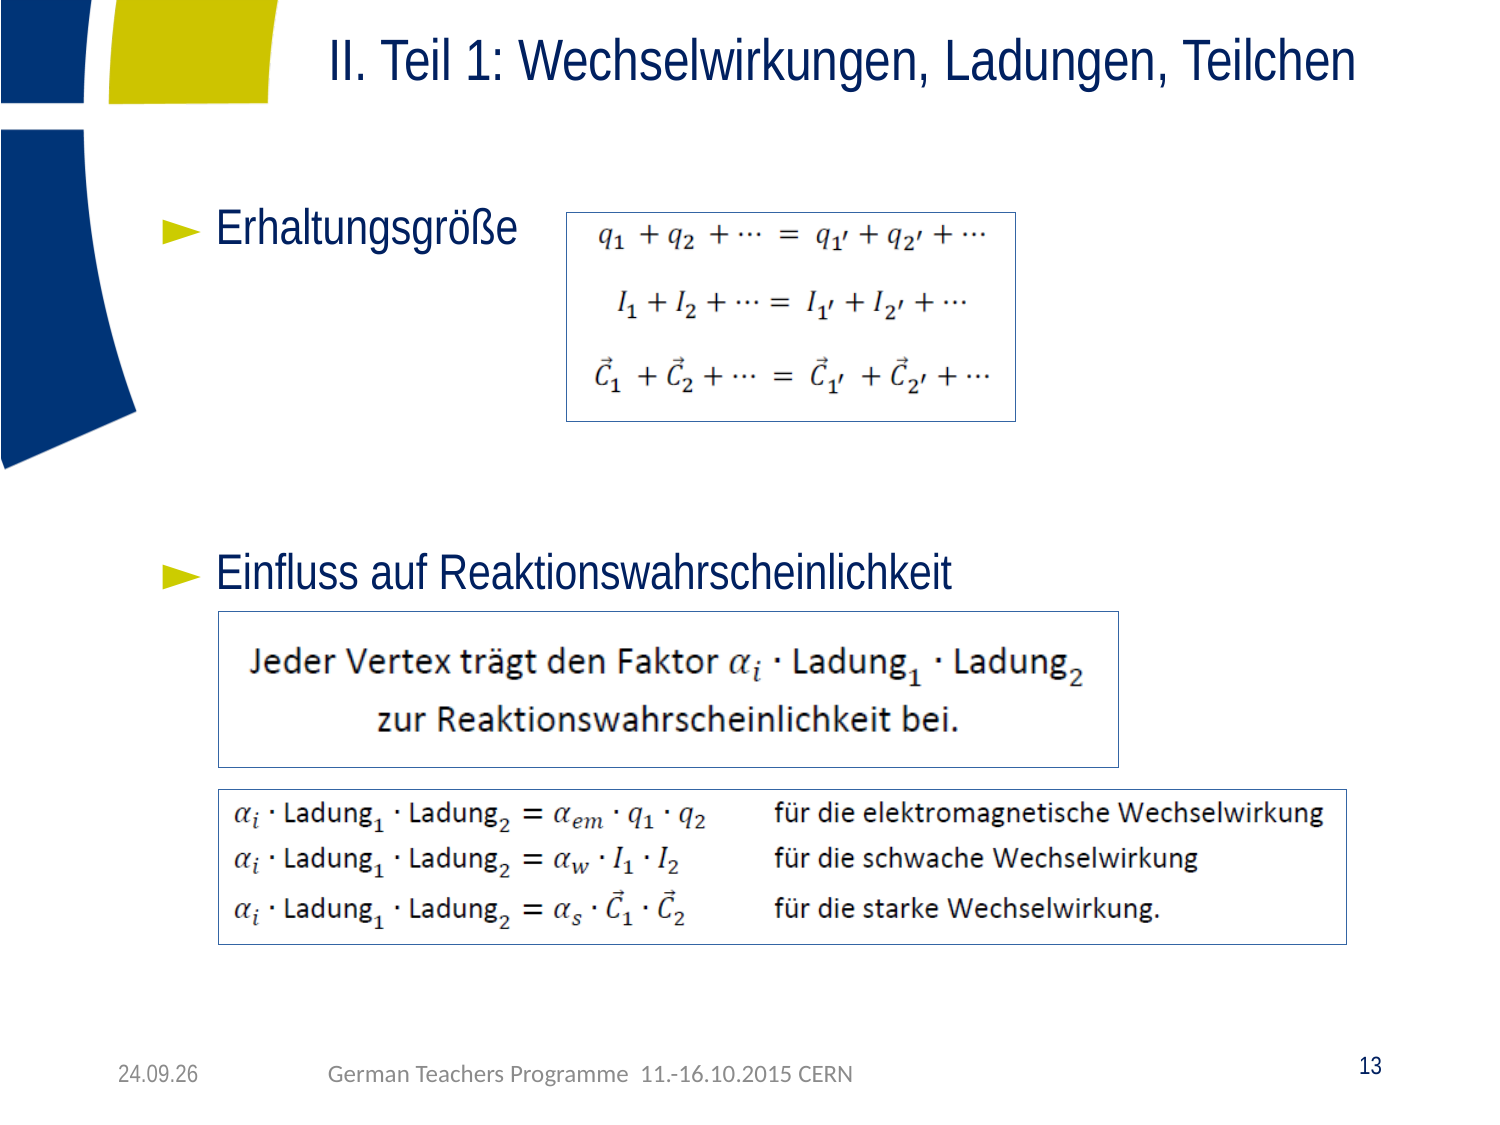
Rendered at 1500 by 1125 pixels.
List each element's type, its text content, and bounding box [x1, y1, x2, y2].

picture [218, 611, 1119, 768]
title II. Teil 1: Wechselwirkungen, Ladungen, Teilchen [313, 0, 1400, 114]
slide_number 14.10.15 [103, 1042, 290, 1103]
picture [0, 0, 1500, 1125]
picture [566, 212, 1016, 422]
list Erhaltungsgröße Einfluss auf Reaktionswahrscheinlichkeit [129, 113, 1367, 804]
slide_number <Foliennummer> [1059, 1042, 1397, 1103]
footer German Teachers Programme 11.-16.10.2015 CERN [312, 1042, 987, 1103]
